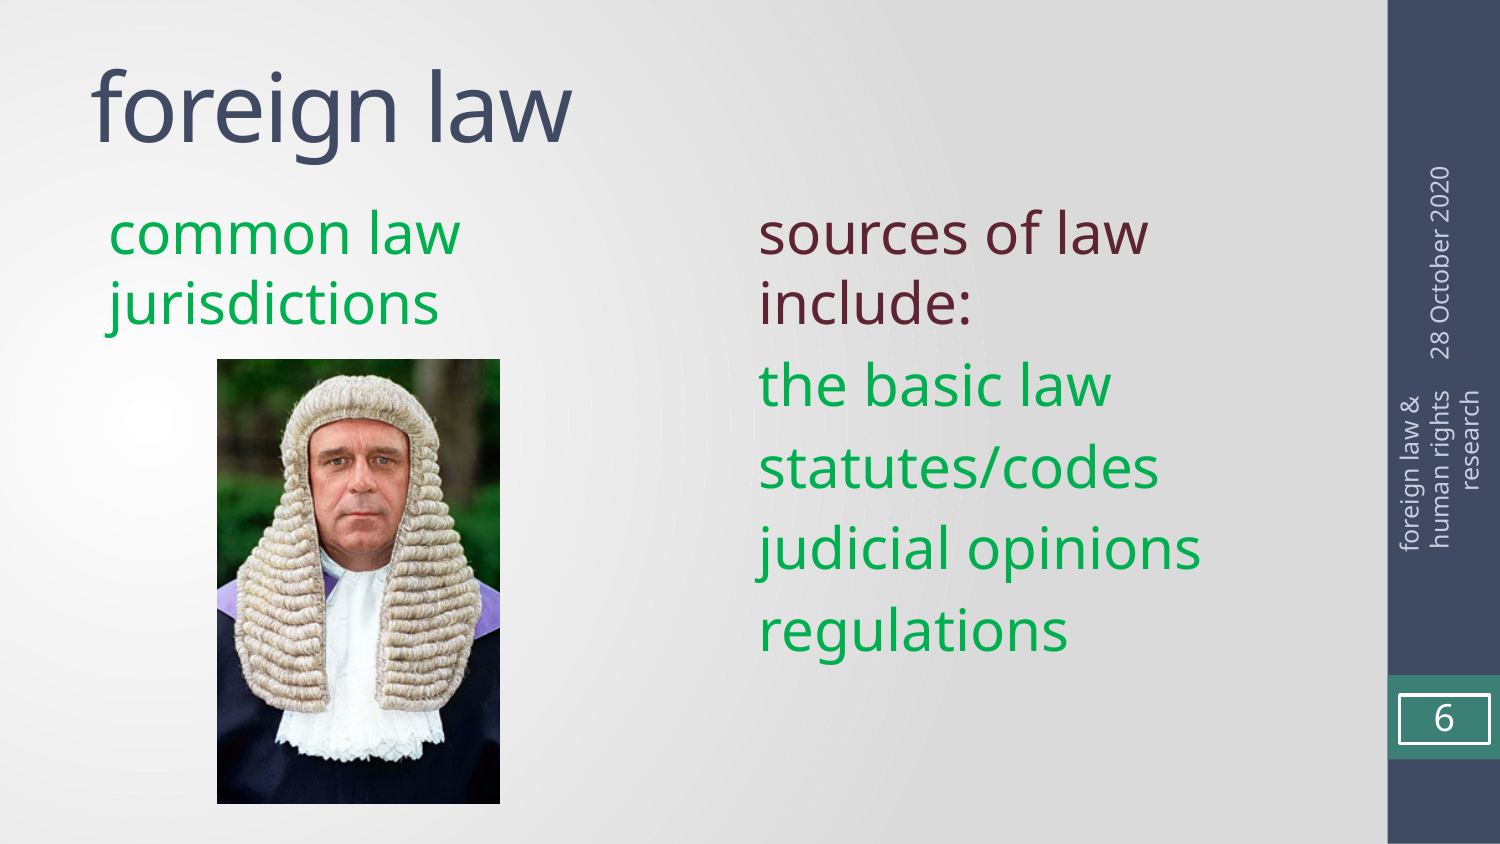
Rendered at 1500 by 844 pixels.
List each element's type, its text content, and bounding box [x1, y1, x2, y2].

footer foreign law & human rights research [1408, 375, 1469, 667]
slide_number <number> [1399, 695, 1490, 744]
title foreign law [75, 33, 1325, 175]
slide_number 28 October 2020 [1408, 75, 1469, 375]
picture [217, 359, 500, 804]
list sources of law include: the basic law statutes/codes judicial opinions regulations [725, 188, 1325, 754]
list common law jurisdictions [75, 188, 675, 754]
